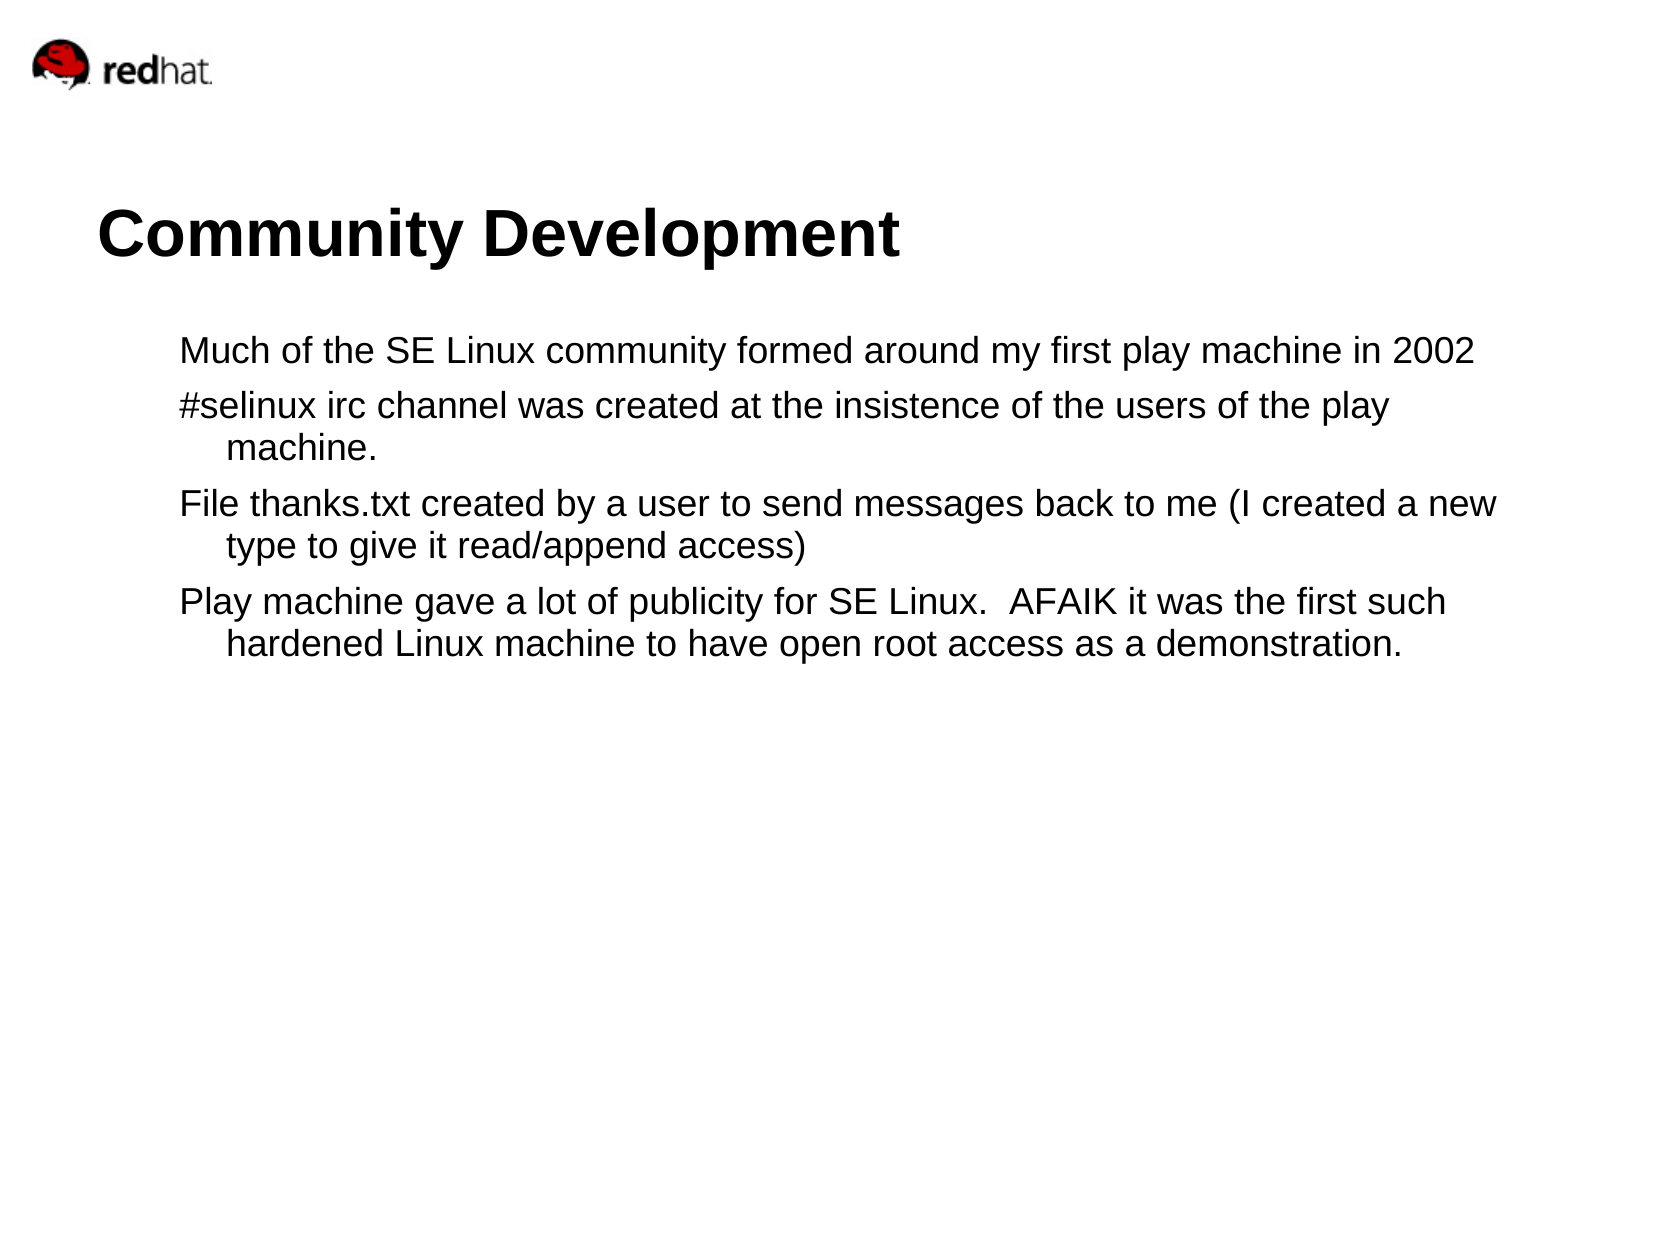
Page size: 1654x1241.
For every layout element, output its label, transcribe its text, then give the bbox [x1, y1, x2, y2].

picture [31, 37, 212, 98]
title Community Development [79, 159, 1485, 308]
list Much of the SE Linux community formed around my first play machine in 2002 #selinux irc channel was created at the insistence of the users of the play machine. File thanks.txt created by a user to send messages back to me (I created a new type to give it read/append access) Play machine gave a lot of publicity for SE Linux. AFAIK it was the first such hardened Linux machine to have open root access as a demonstration. [104, 329, 1510, 1062]
